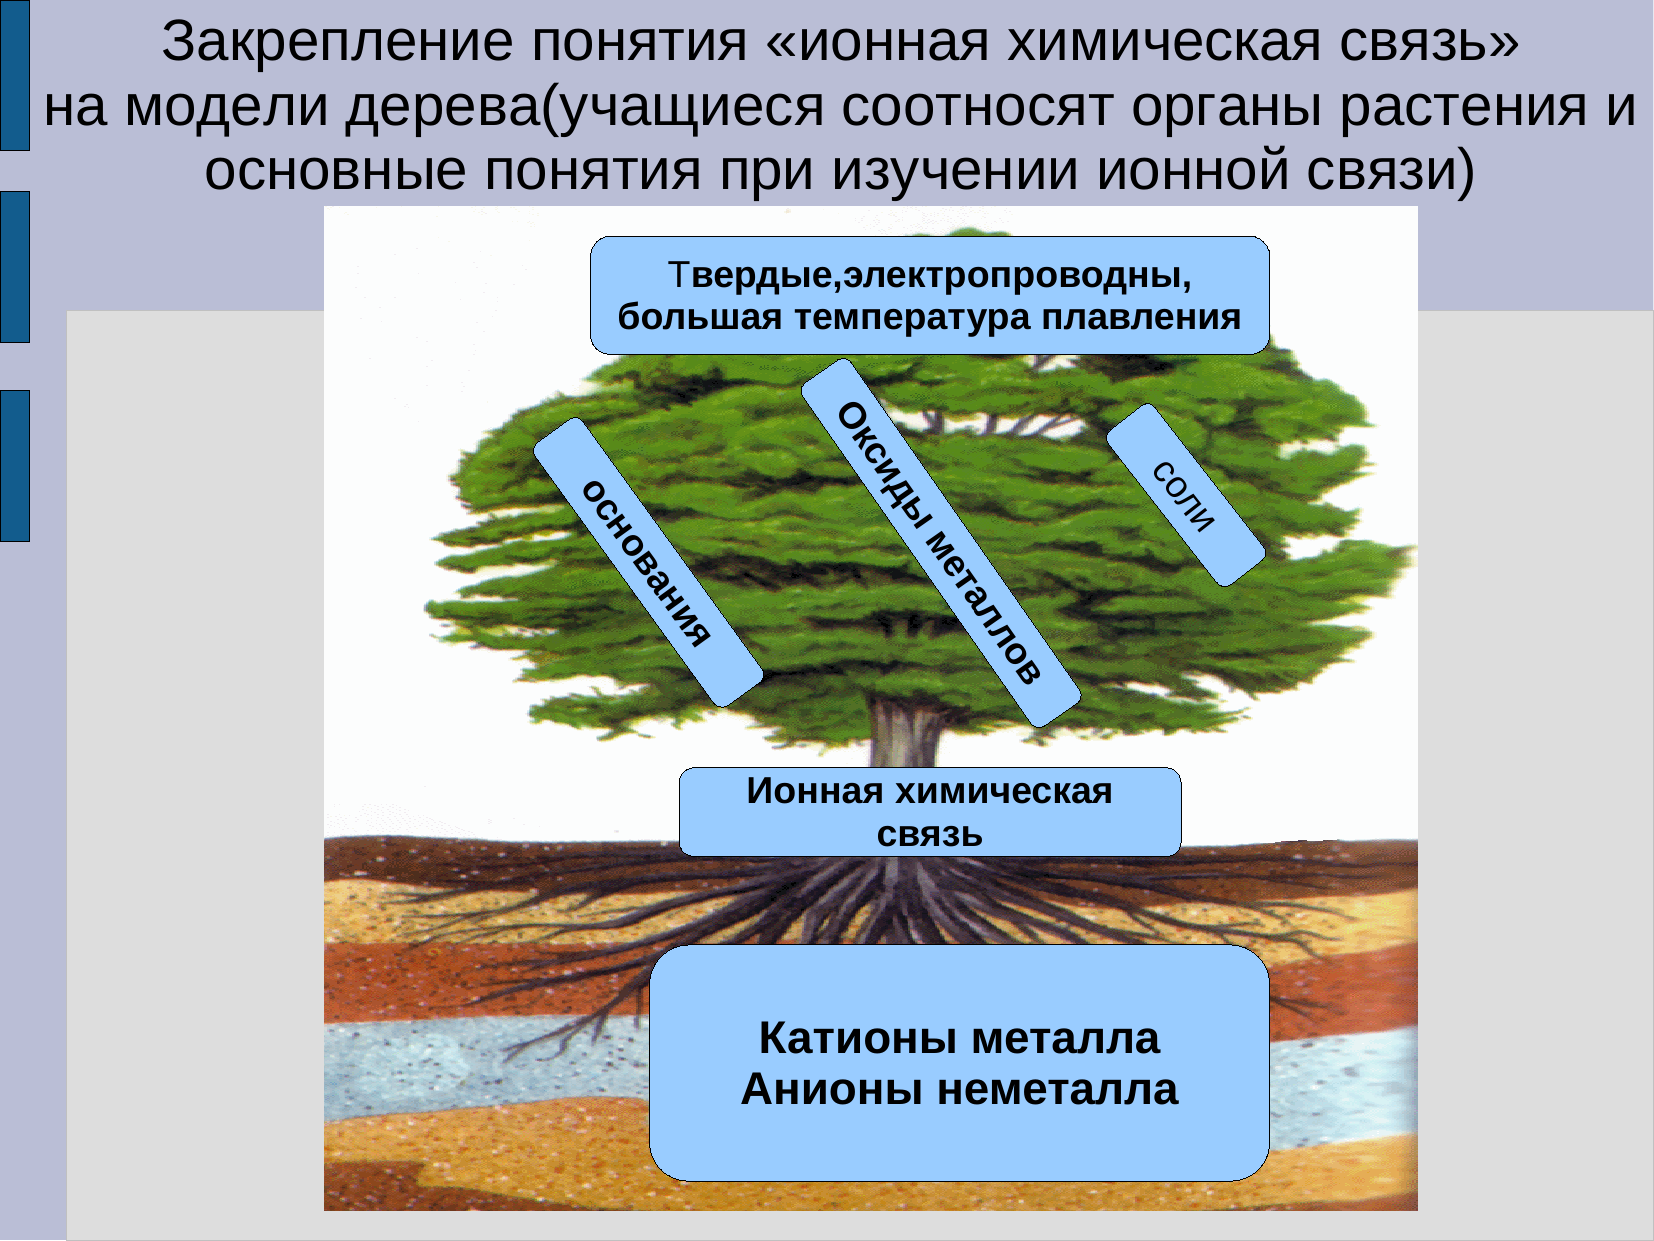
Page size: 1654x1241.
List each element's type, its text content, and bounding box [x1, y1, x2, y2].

picture [324, 206, 1418, 1211]
text_box Твердые,электропроводны, большая температура плавления [590, 236, 1270, 355]
title Закрепление понятия «ионная химическая связь» на модели дерева(учащиеся соотносят органы растения и основные понятия при изучении ионной связи) [29, 0, 1654, 299]
text_box основания [533, 417, 764, 708]
text_box соли [1106, 403, 1266, 587]
text_box Ионная химическая связь [679, 767, 1182, 857]
text_box Оксиды металлов [801, 358, 1082, 728]
text_box Катионы металла Анионы неметалла [649, 944, 1270, 1182]
